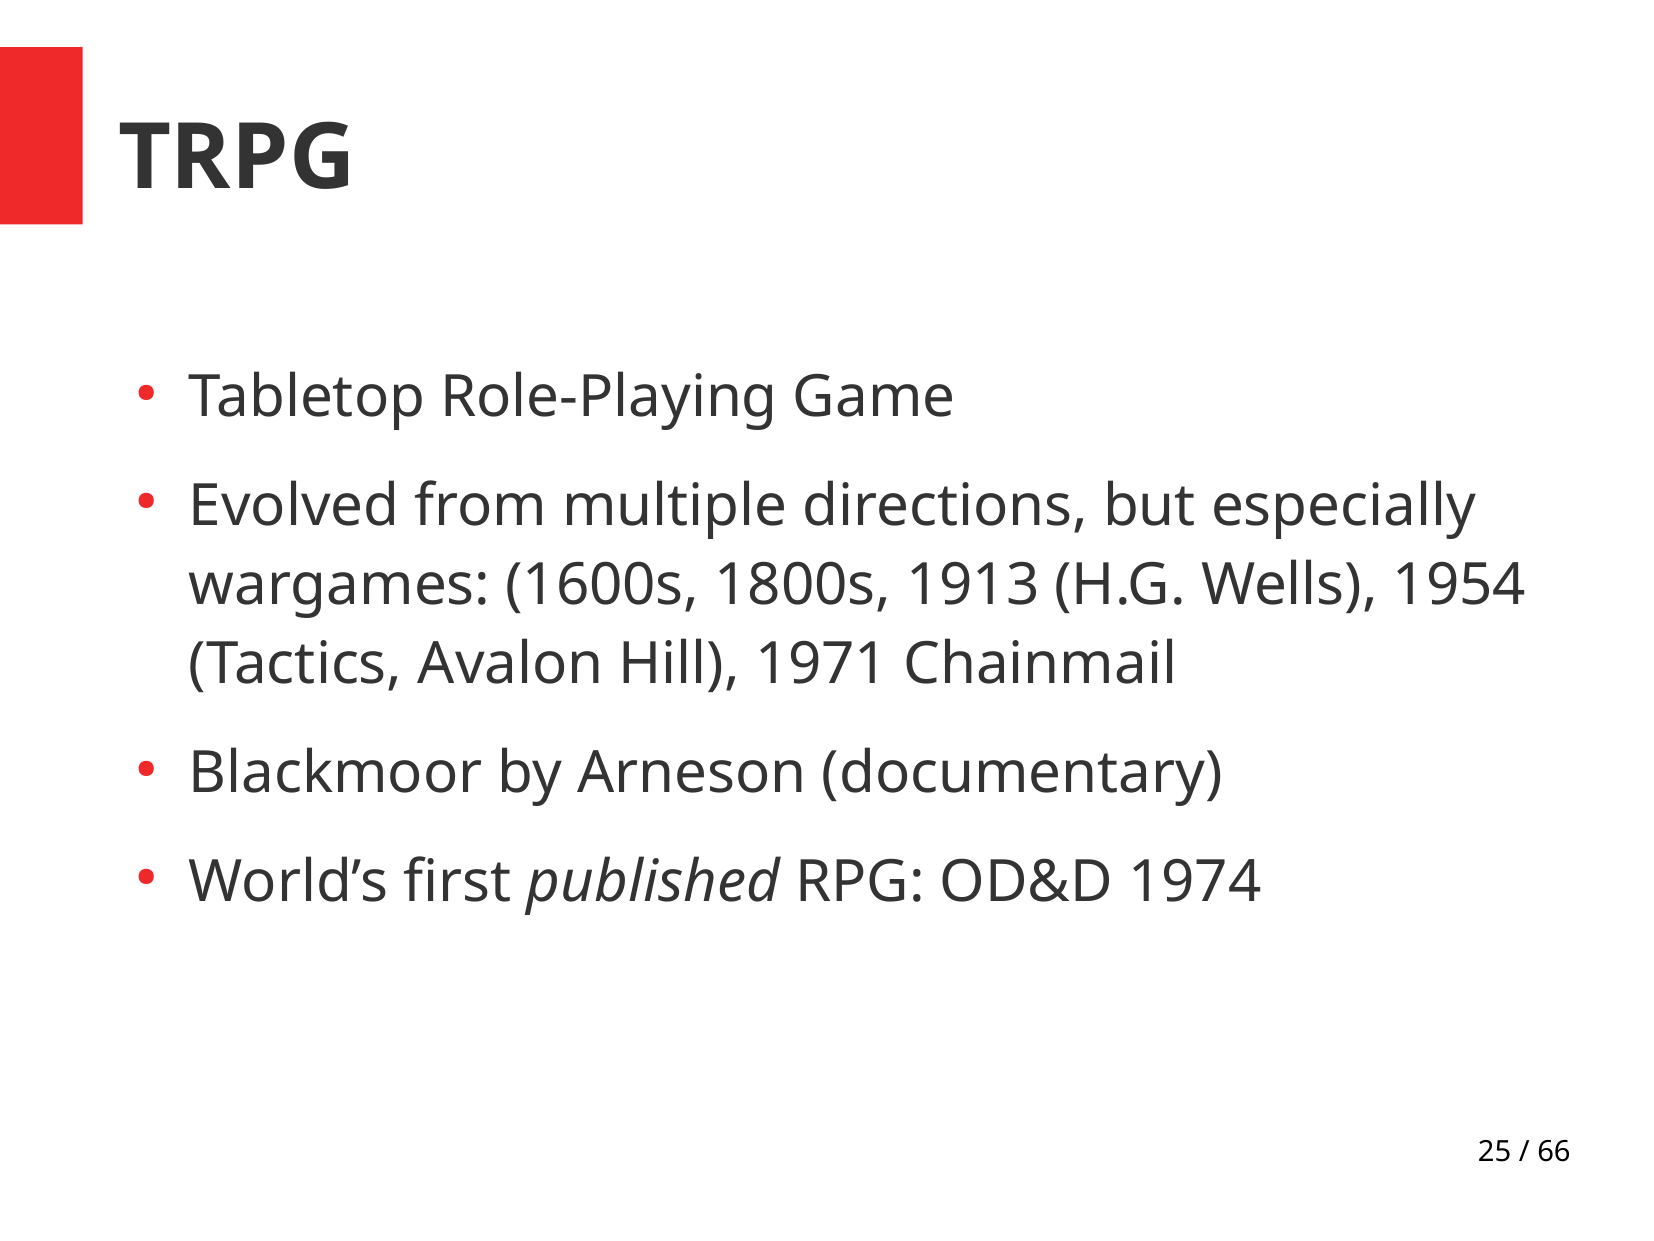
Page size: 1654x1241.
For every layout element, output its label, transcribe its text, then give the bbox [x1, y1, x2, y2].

title TRPG [118, 49, 1571, 257]
list Tabletop Role-Playing Game Evolved from multiple directions, but especially wargames: (1600s, 1800s, 1913 (H.G. Wells), 1954 (Tactics, Avalon Hill), 1971 Chainmail Blackmoor by Arneson (documentary) World’s first published RPG: OD&D 1974 [118, 354, 1536, 1074]
